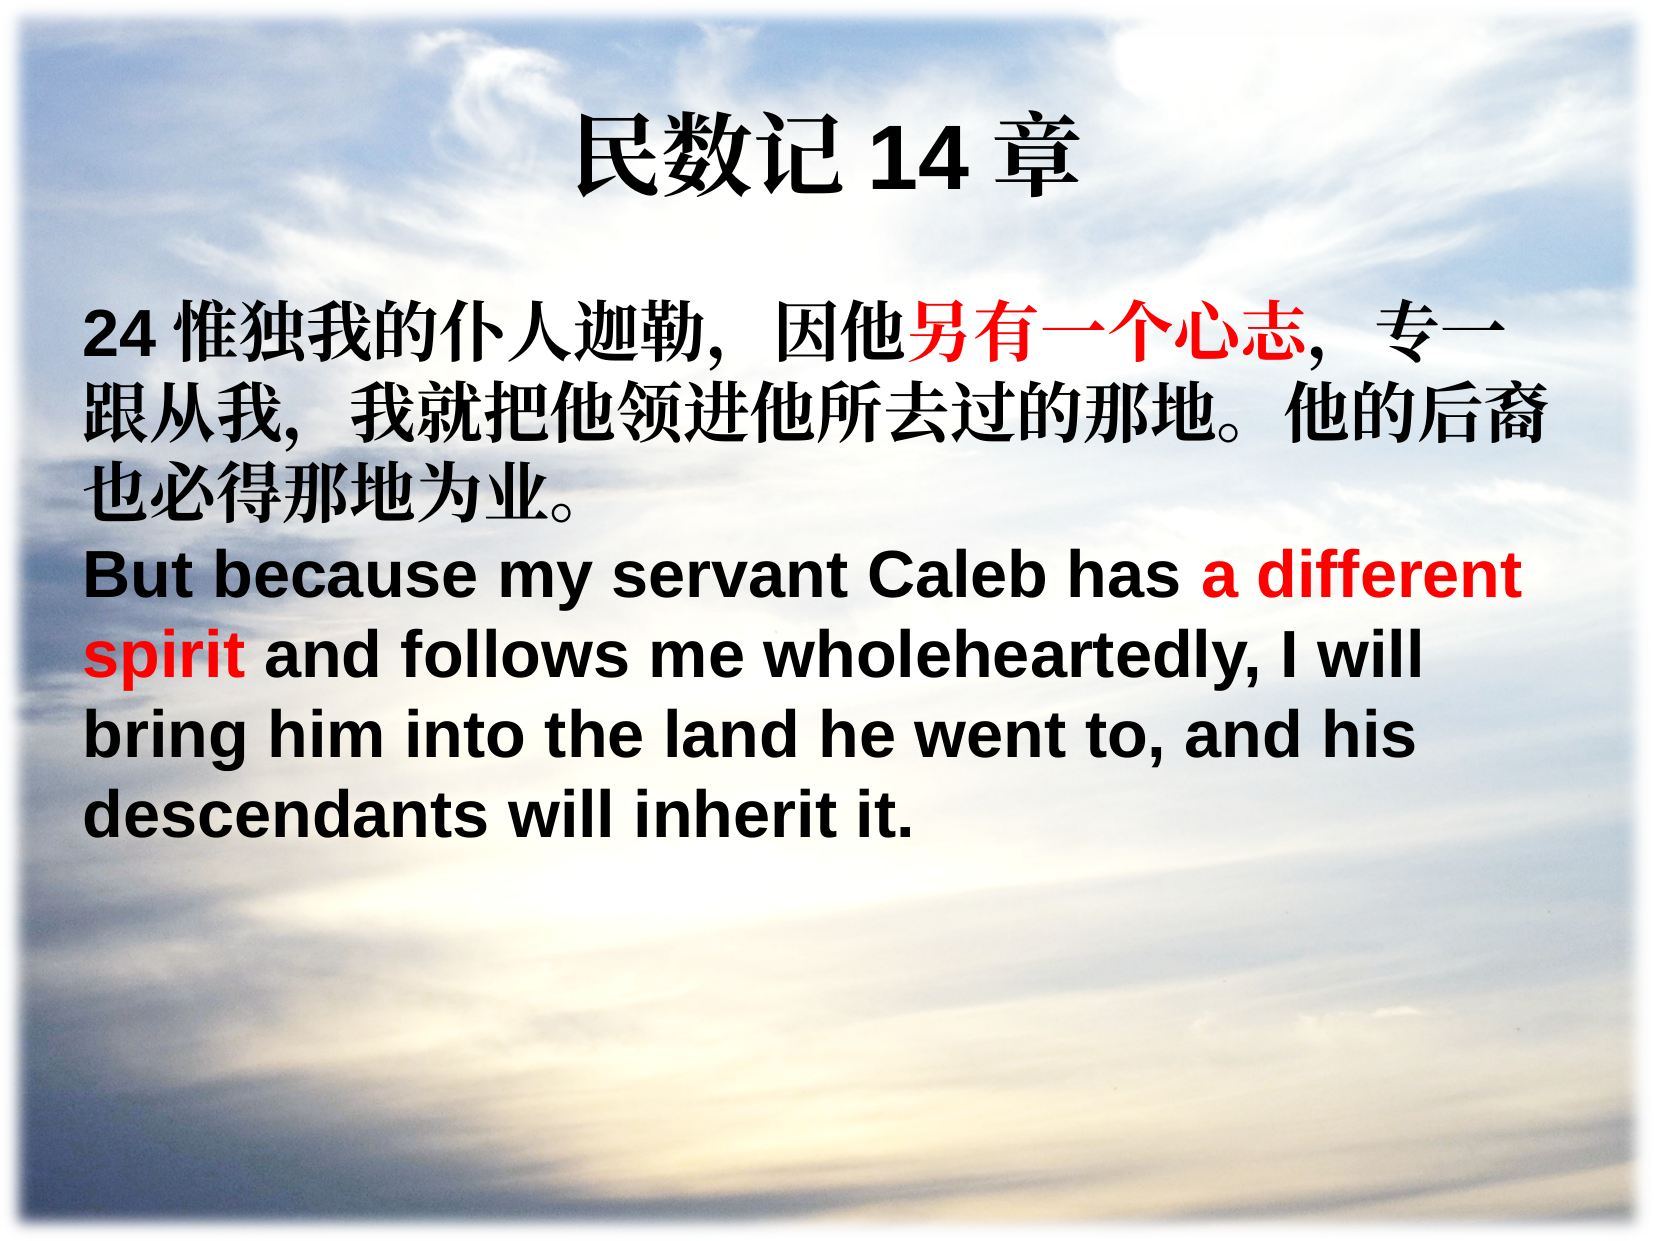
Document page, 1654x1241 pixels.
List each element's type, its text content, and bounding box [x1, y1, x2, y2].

picture [0, 0, 1654, 1241]
list 24惟独我的仆人迦勒，因他另有一个心志，专一跟从我，我就把他领进他所去过的那地。他的后裔也必得那地为业。 But because my servant Caleb has a different spirit and follows me wholeheartedly, I will bring him into the land he went to, and his descendants will inherit it. [82, 290, 1571, 1109]
title 民数记14章 [82, 49, 1571, 257]
